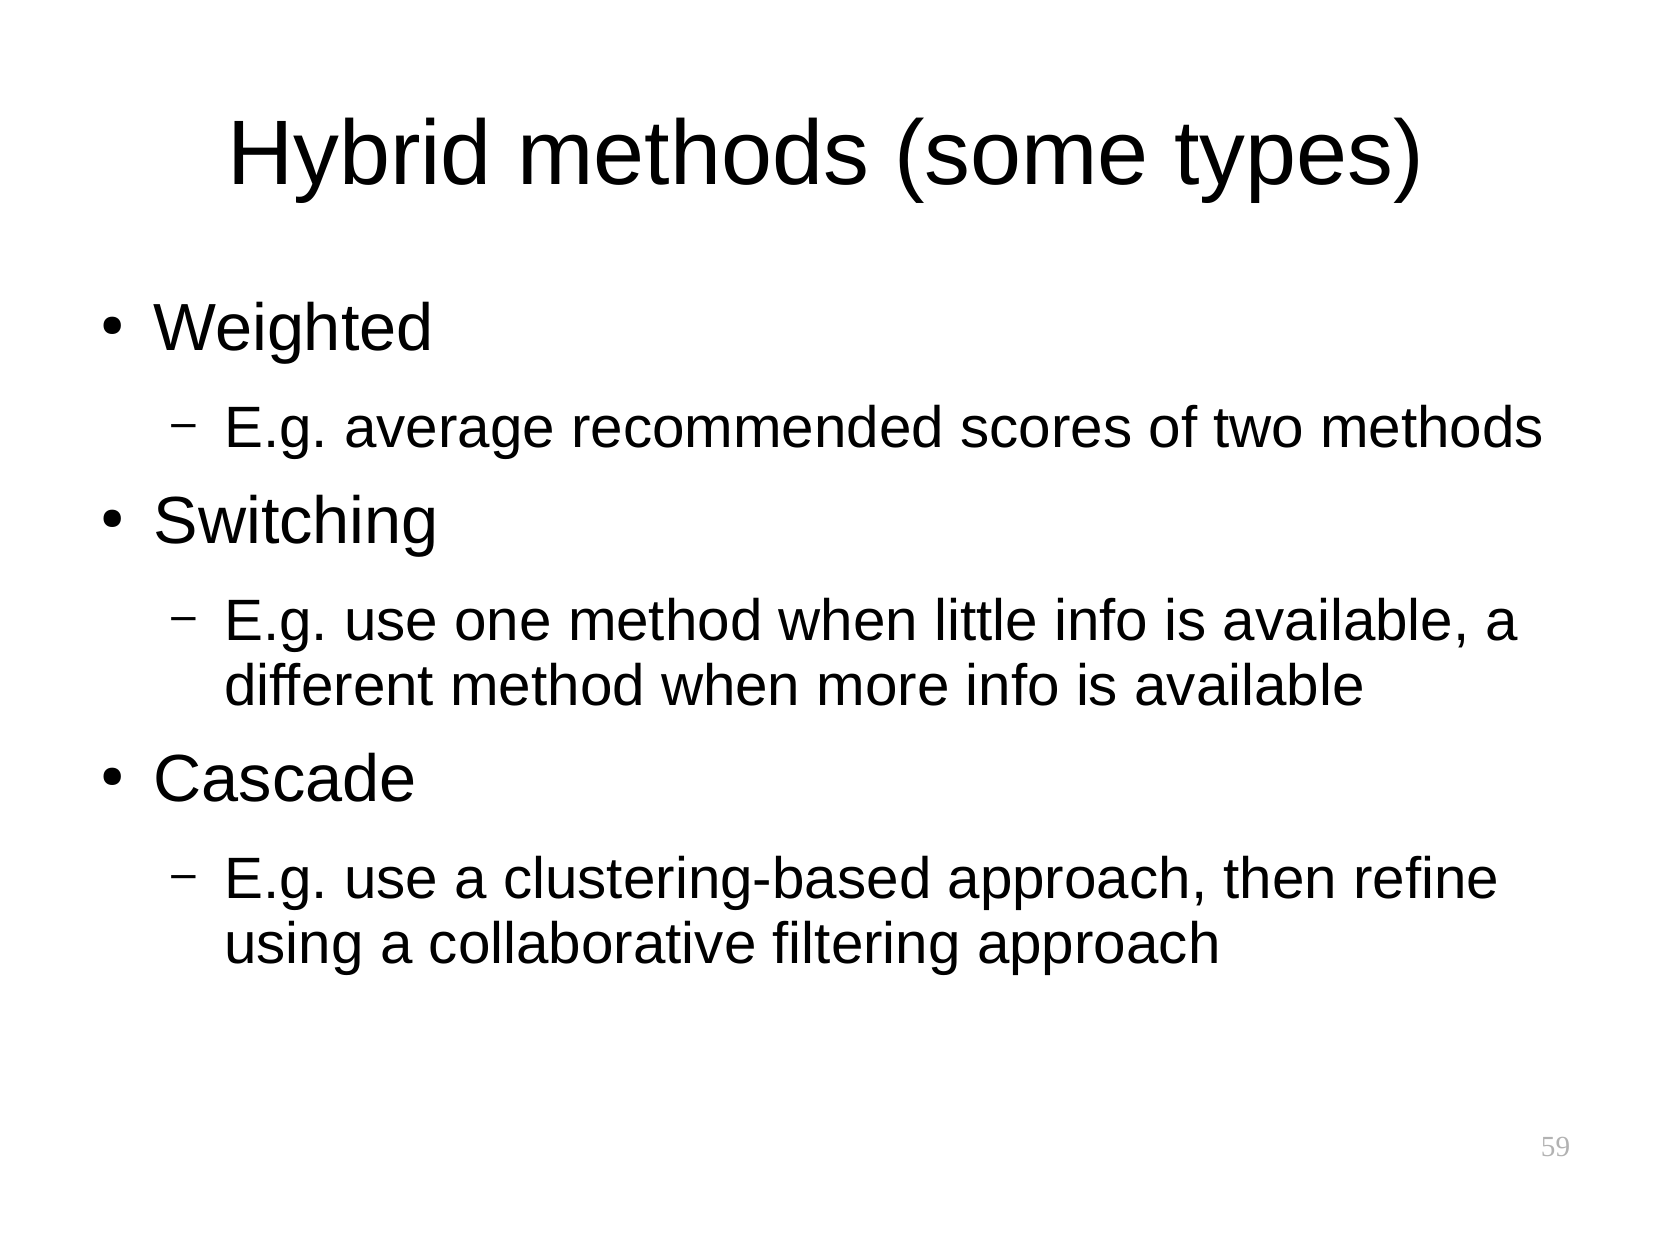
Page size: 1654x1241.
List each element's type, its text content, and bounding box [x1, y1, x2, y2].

list Weighted E.g. average recommended scores of two methods Switching E.g. use one method when little info is available, a different method when more info is available Cascade E.g. use a clustering-based approach, then refine using a collaborative filtering approach [82, 290, 1571, 1010]
title Hybrid methods (some types) [82, 49, 1571, 257]
